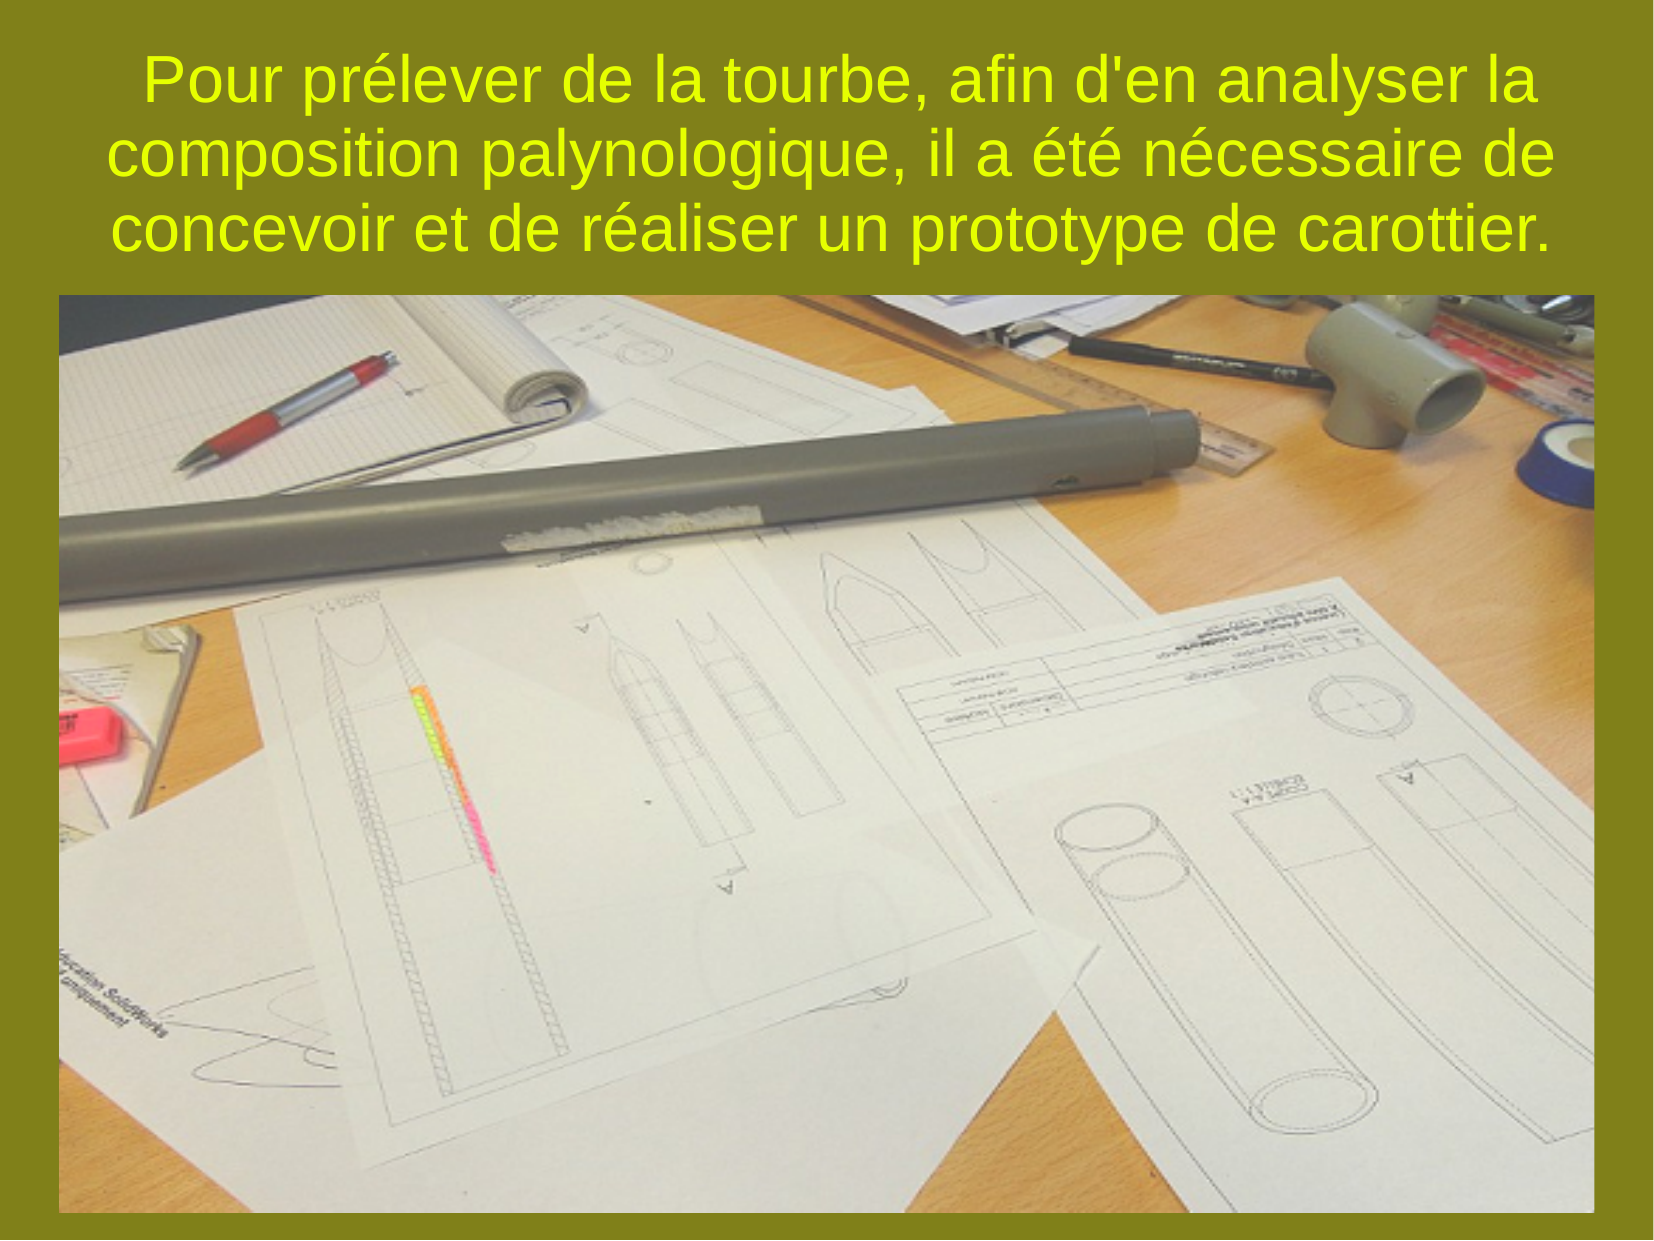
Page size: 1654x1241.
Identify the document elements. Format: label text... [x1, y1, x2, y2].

title Pour prélever de la tourbe, afin d'en analyser la composition palynologique, il a été nécessaire de concevoir et de réaliser un prototype de carottier. [0, 0, 1654, 355]
picture [59, 295, 1595, 1213]
